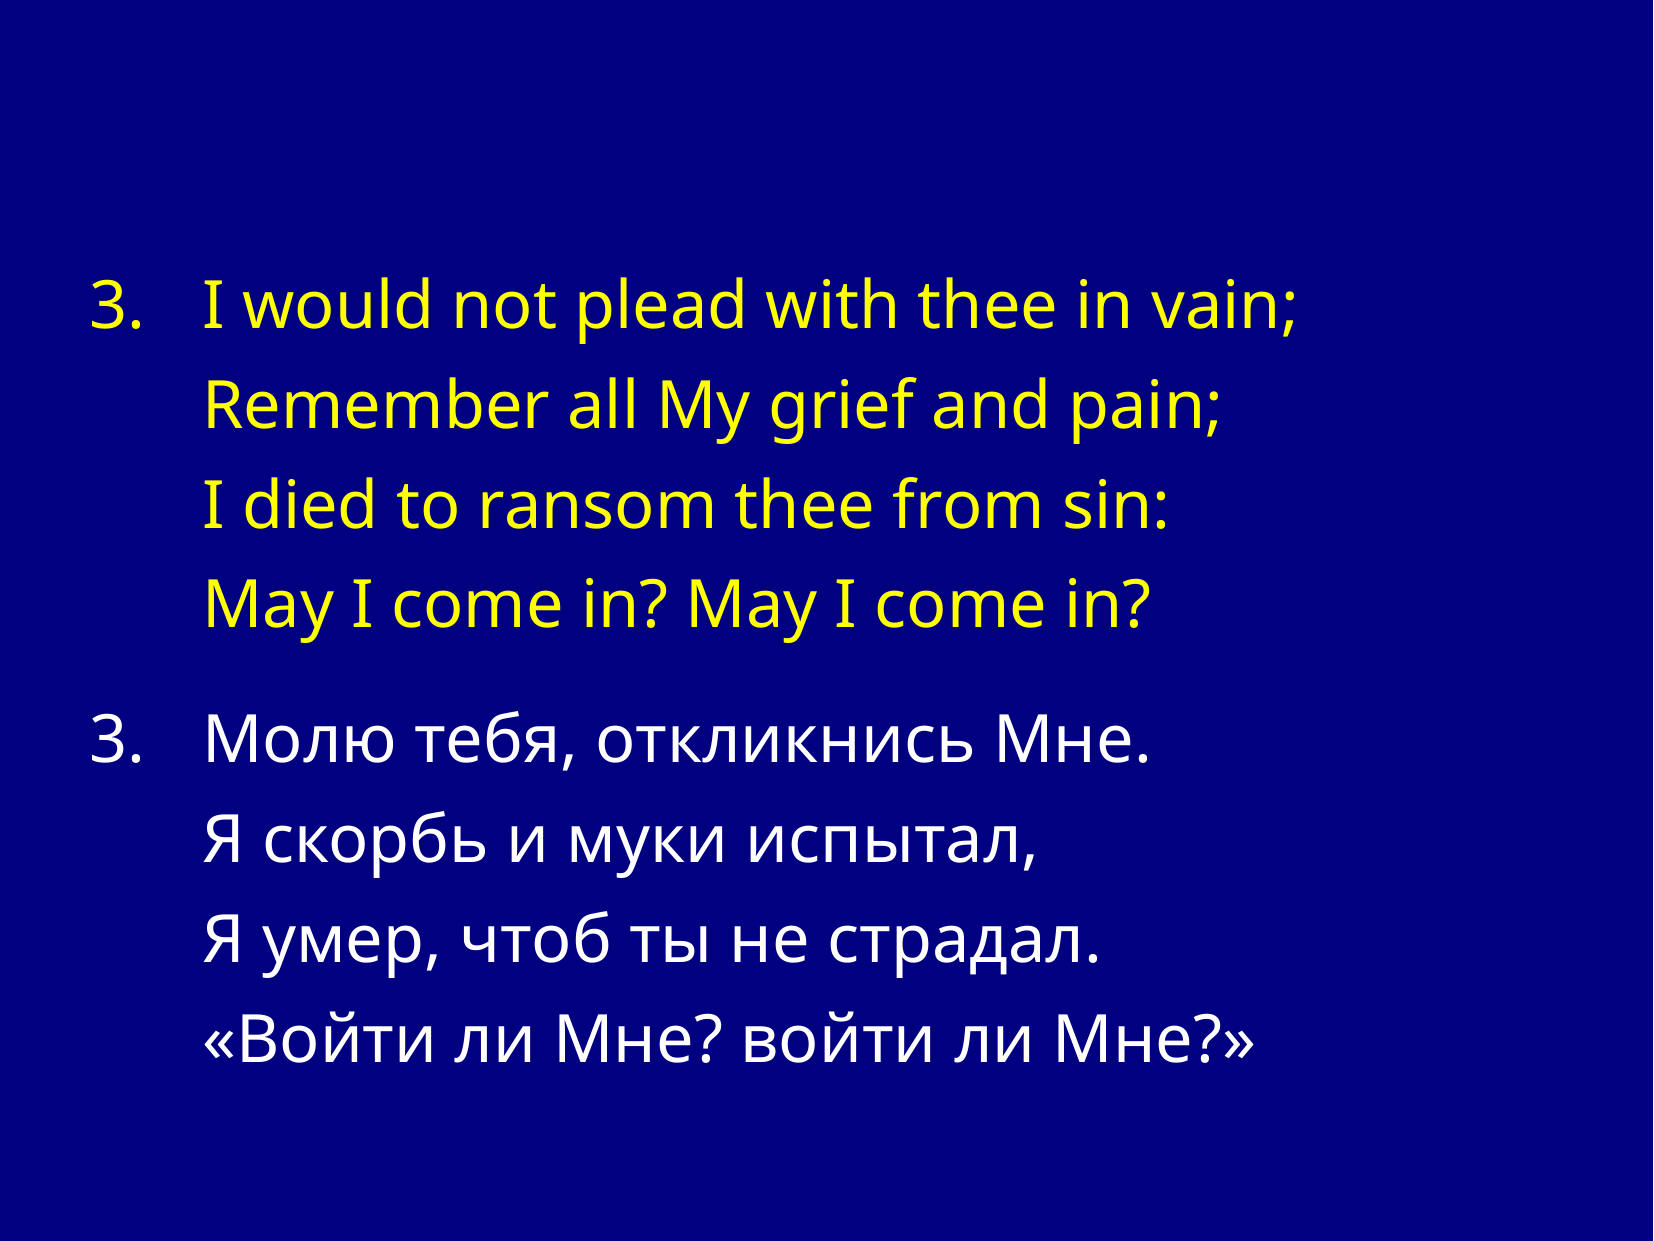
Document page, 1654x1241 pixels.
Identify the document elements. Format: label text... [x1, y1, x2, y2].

text_box 3. Молю тебя, откликнись Мне. Я скорбь и муки испытал, Я умер, чтоб ты не страдал. «Войти ли Мне? войти ли Мне?» [75, 675, 1576, 1163]
text_box 3. I would not plead with thee in vain; Remember all My grief and pain; I died to ransom thee from sin: May I come in? May I come in? [75, 150, 1576, 638]
